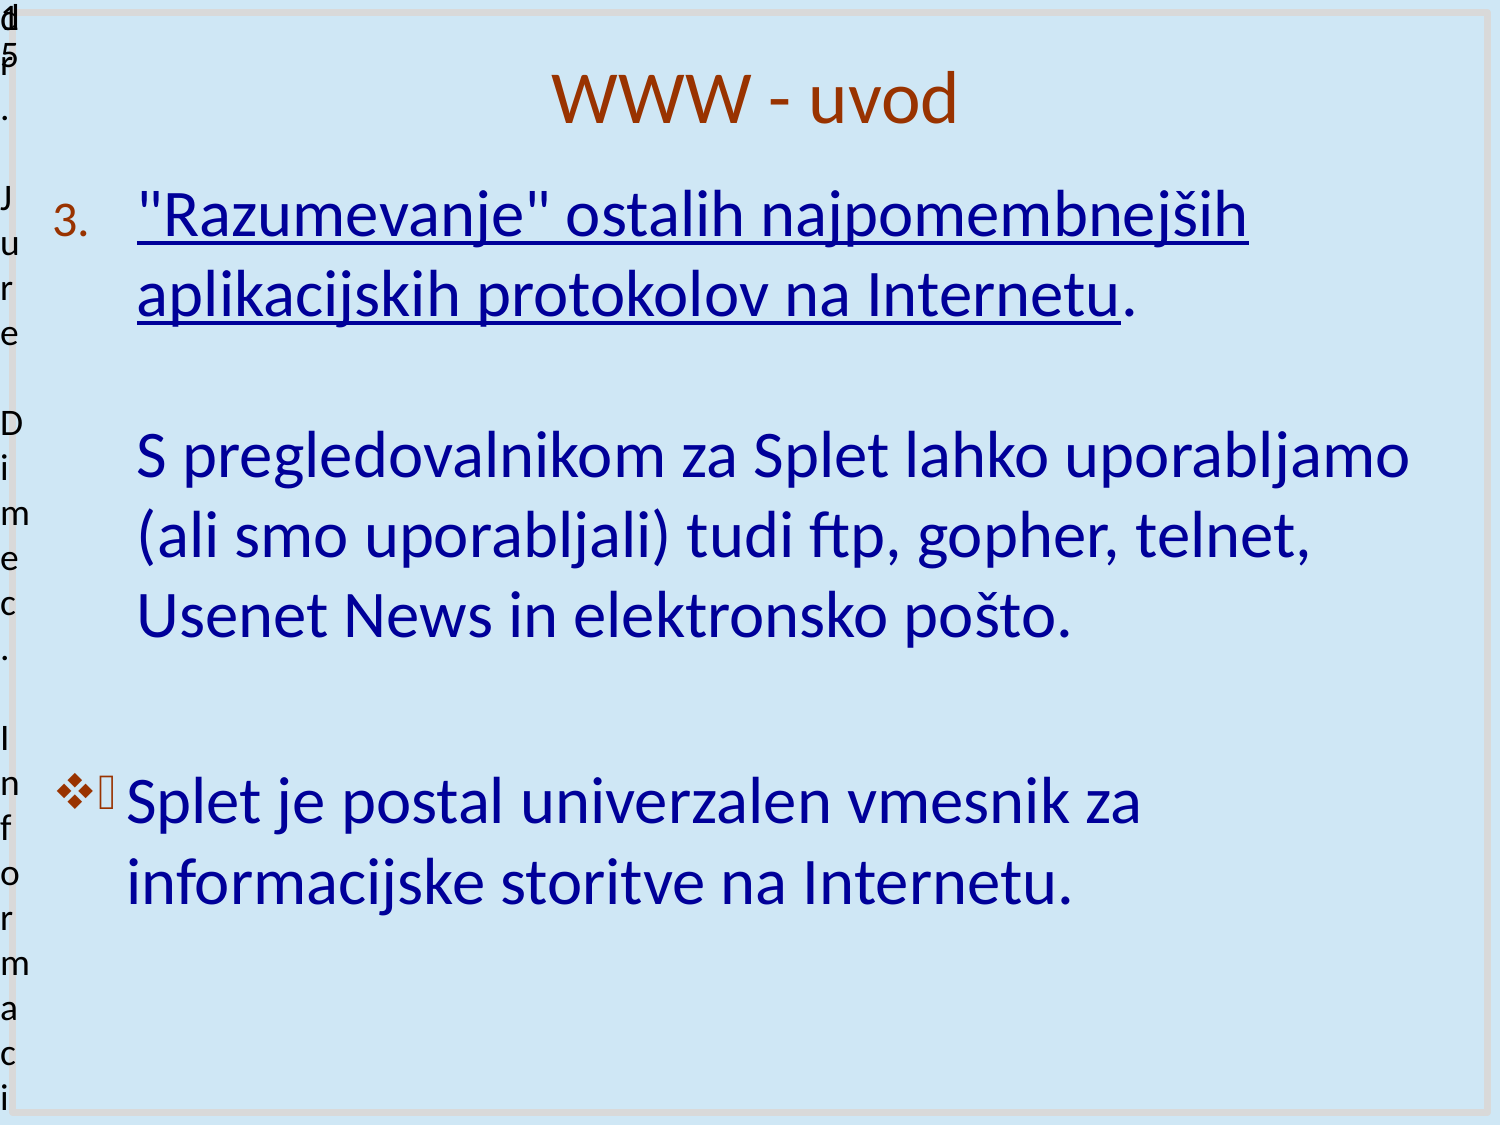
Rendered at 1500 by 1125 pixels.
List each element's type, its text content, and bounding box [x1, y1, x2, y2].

list "Razumevanje" ostalih najpomembnejših aplikacijskih protokolov na Internetu. S pregledovalnikom za Splet lahko uporabljamo (ali smo uporabljali) tudi ftp, gopher, telnet, Usenet News in elektronsko pošto. Splet je postal univerzalen vmesnik za informacijske storitve na Internetu. [37, 162, 1475, 1050]
title WWW - uvod [37, 37, 1475, 150]
